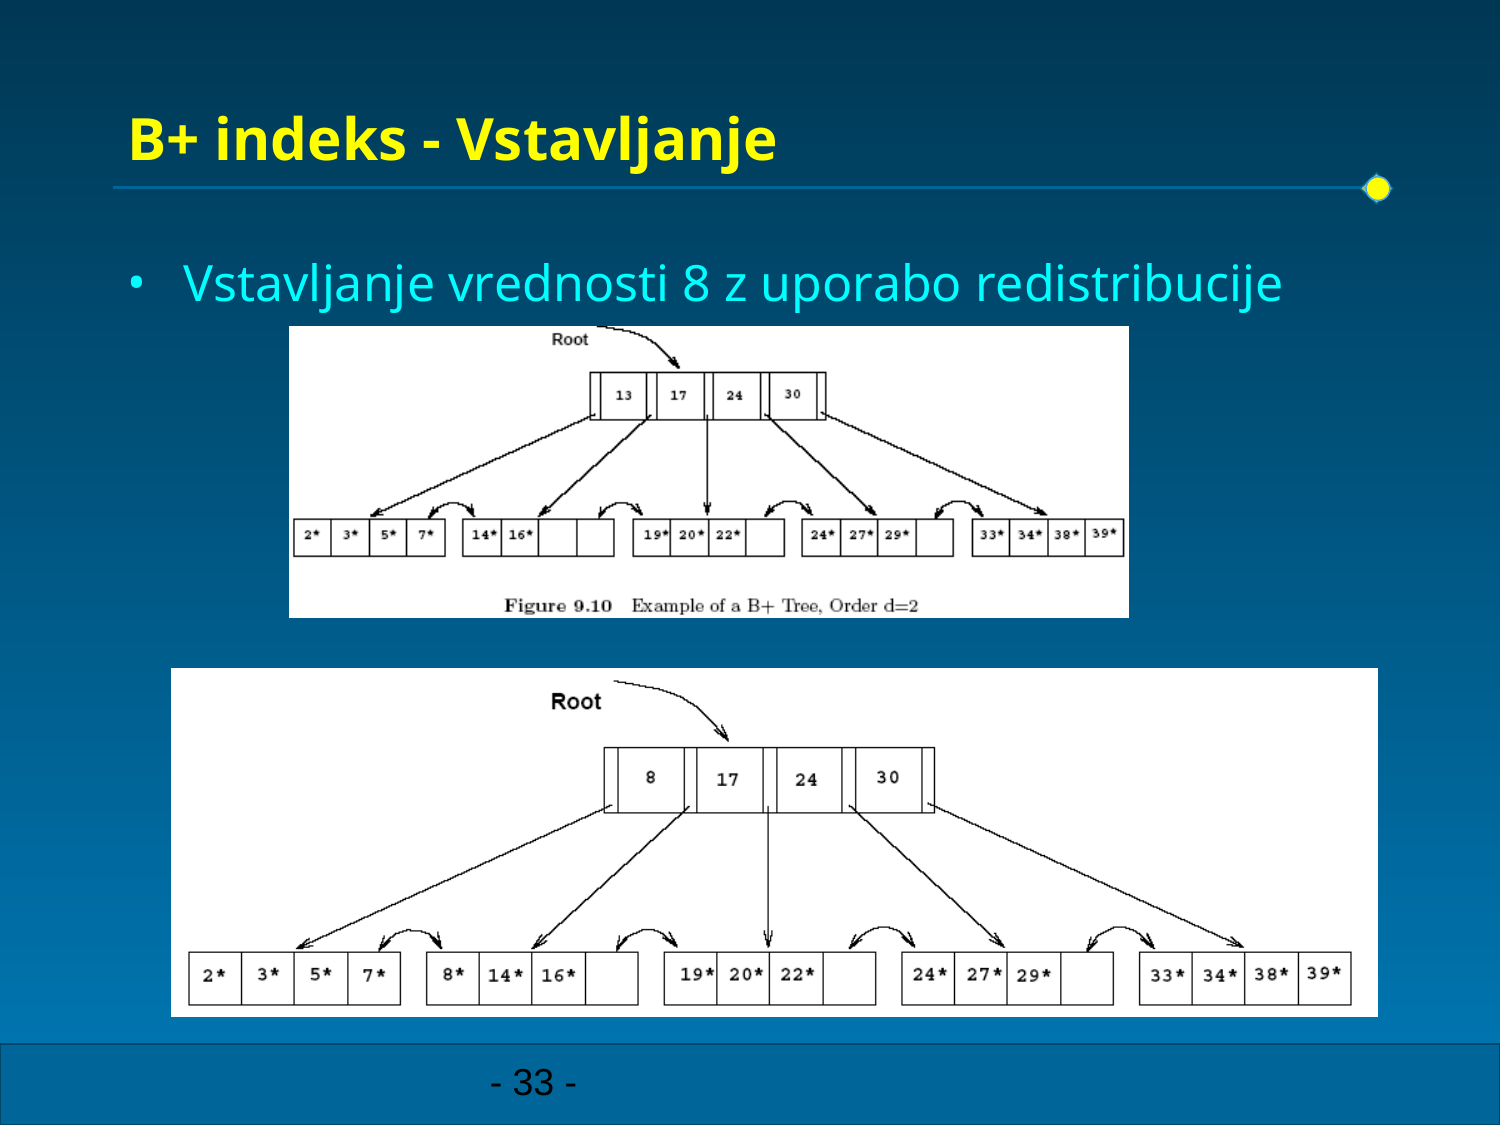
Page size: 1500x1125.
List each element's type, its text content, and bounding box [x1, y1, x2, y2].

picture [172, 669, 1377, 1016]
picture [290, 327, 1128, 617]
title B+ indeks - Vstavljanje [112, 94, 1388, 181]
list Vstavljanje vrednosti 8 z uporabo redistribucije [112, 237, 1388, 963]
